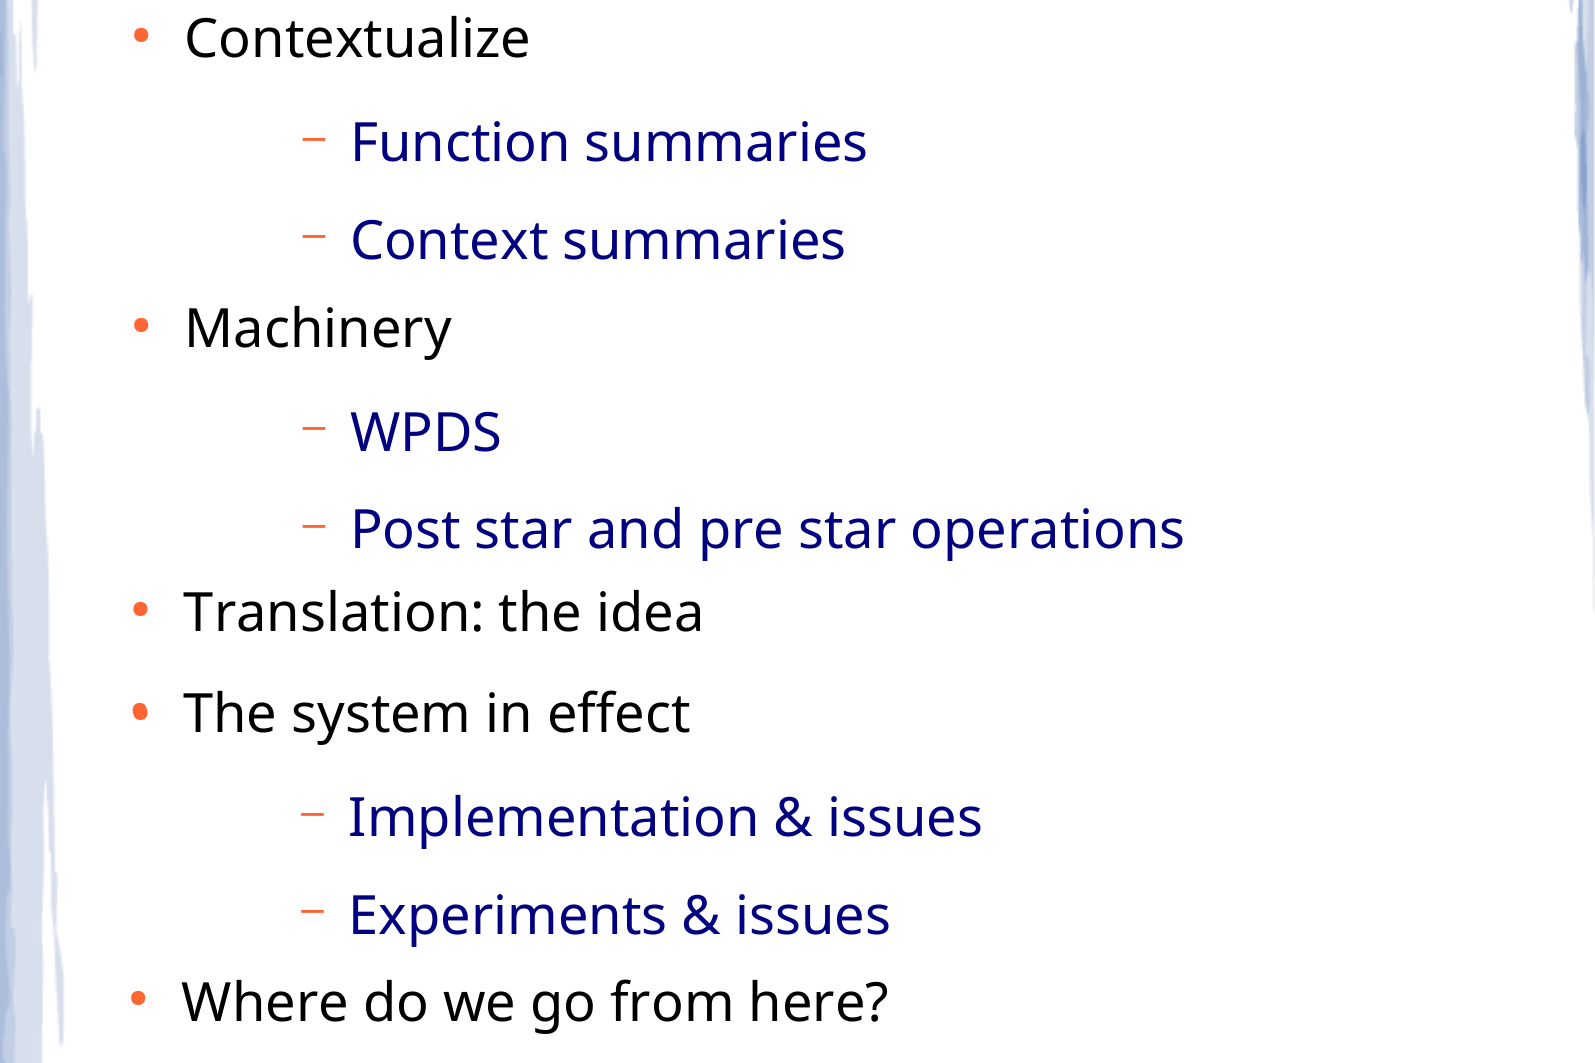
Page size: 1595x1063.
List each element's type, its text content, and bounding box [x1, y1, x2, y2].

list The system in effect Implementation & issues Experiments & issues [112, 675, 1514, 1033]
list Machinery WPDS Post star and pre star operations [113, 289, 1515, 554]
list Translation: the idea [113, 573, 1514, 675]
list Where do we go from here? [111, 963, 1512, 1063]
list Contextualize Function summaries Context summaries [113, 0, 1515, 289]
picture [0, 0, 1595, 1063]
